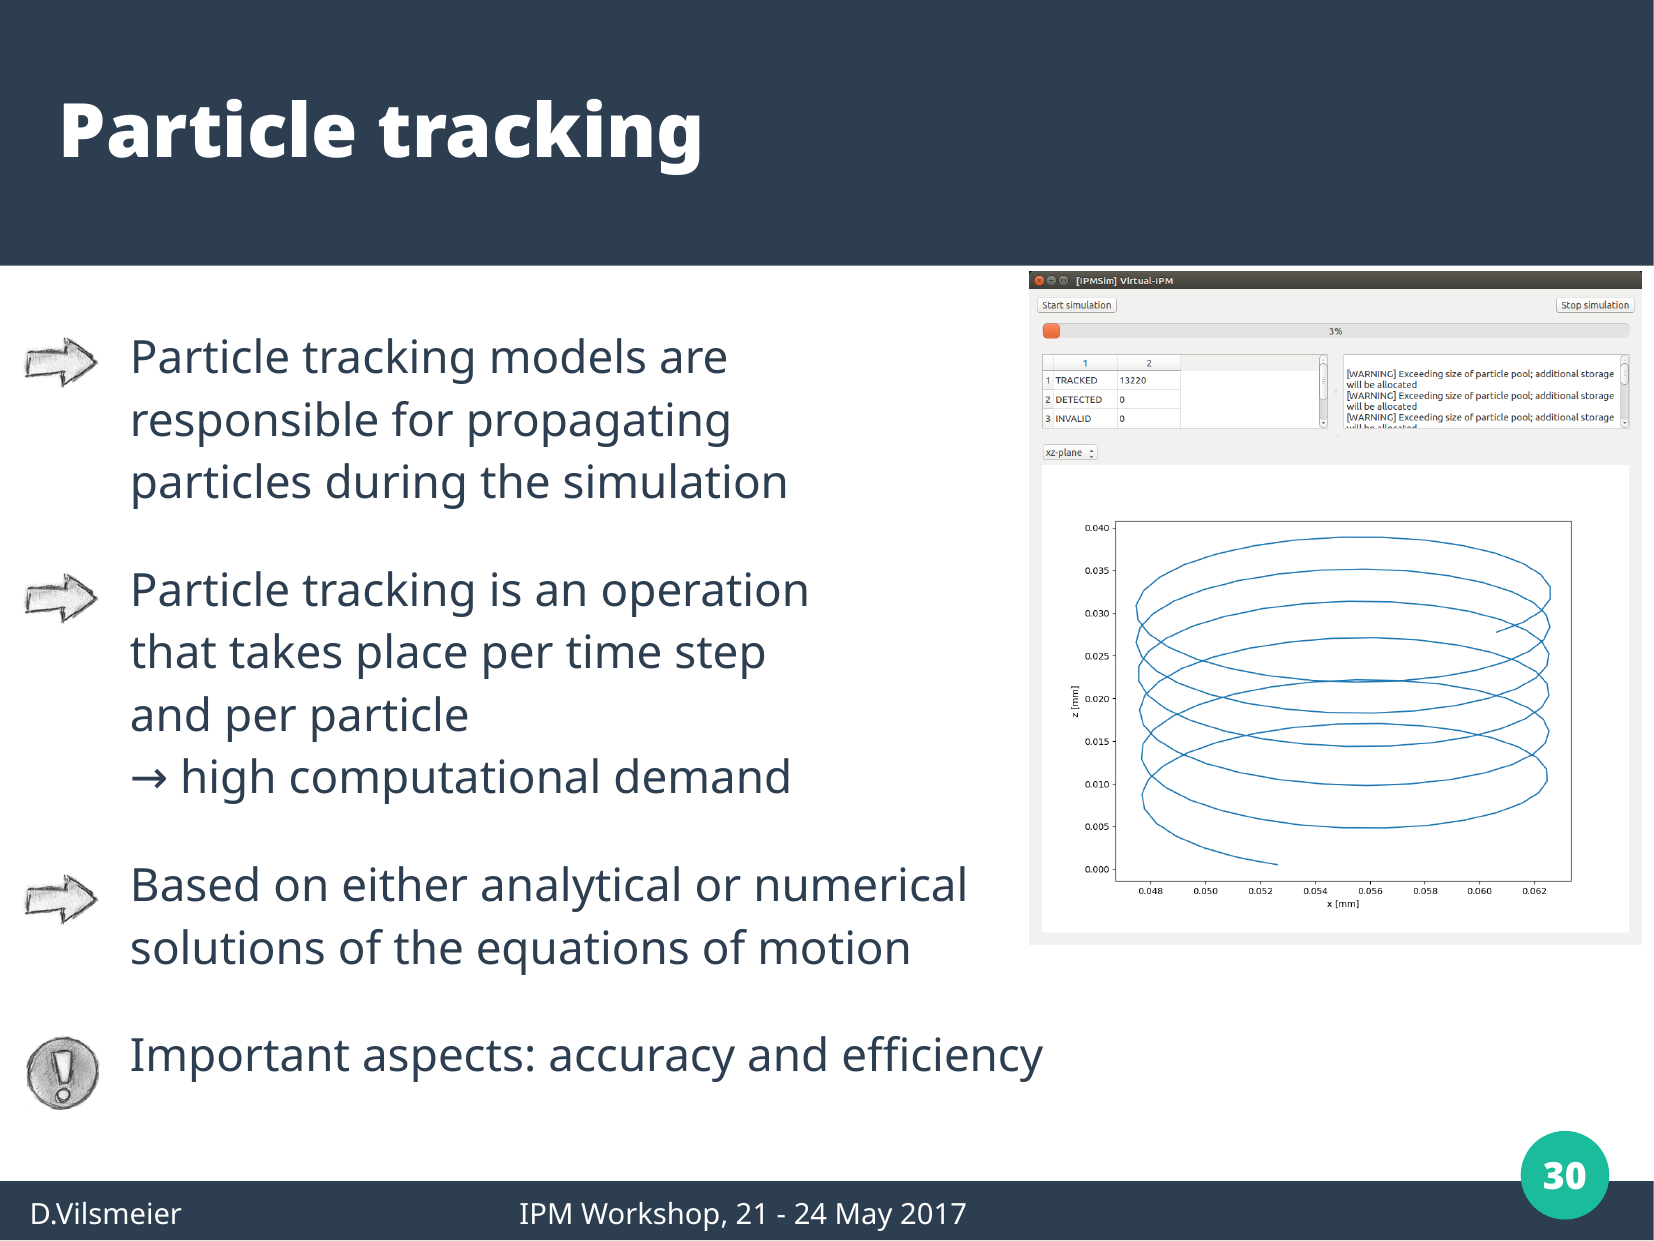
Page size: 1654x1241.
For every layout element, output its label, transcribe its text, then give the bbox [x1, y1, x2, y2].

picture [1029, 271, 1642, 945]
list Particle tracking models are responsible for propagating particles during the simulation Particle tracking is an operation that takes place per time step and per particle → high computational demand Based on either analytical or numerical solutions of the equations of motion Important aspects: accuracy and efficiency [59, 324, 1595, 1152]
picture [19, 320, 101, 402]
picture [19, 857, 101, 939]
picture [19, 556, 101, 638]
title Particle tracking [59, 49, 1595, 207]
picture [25, 1035, 101, 1111]
